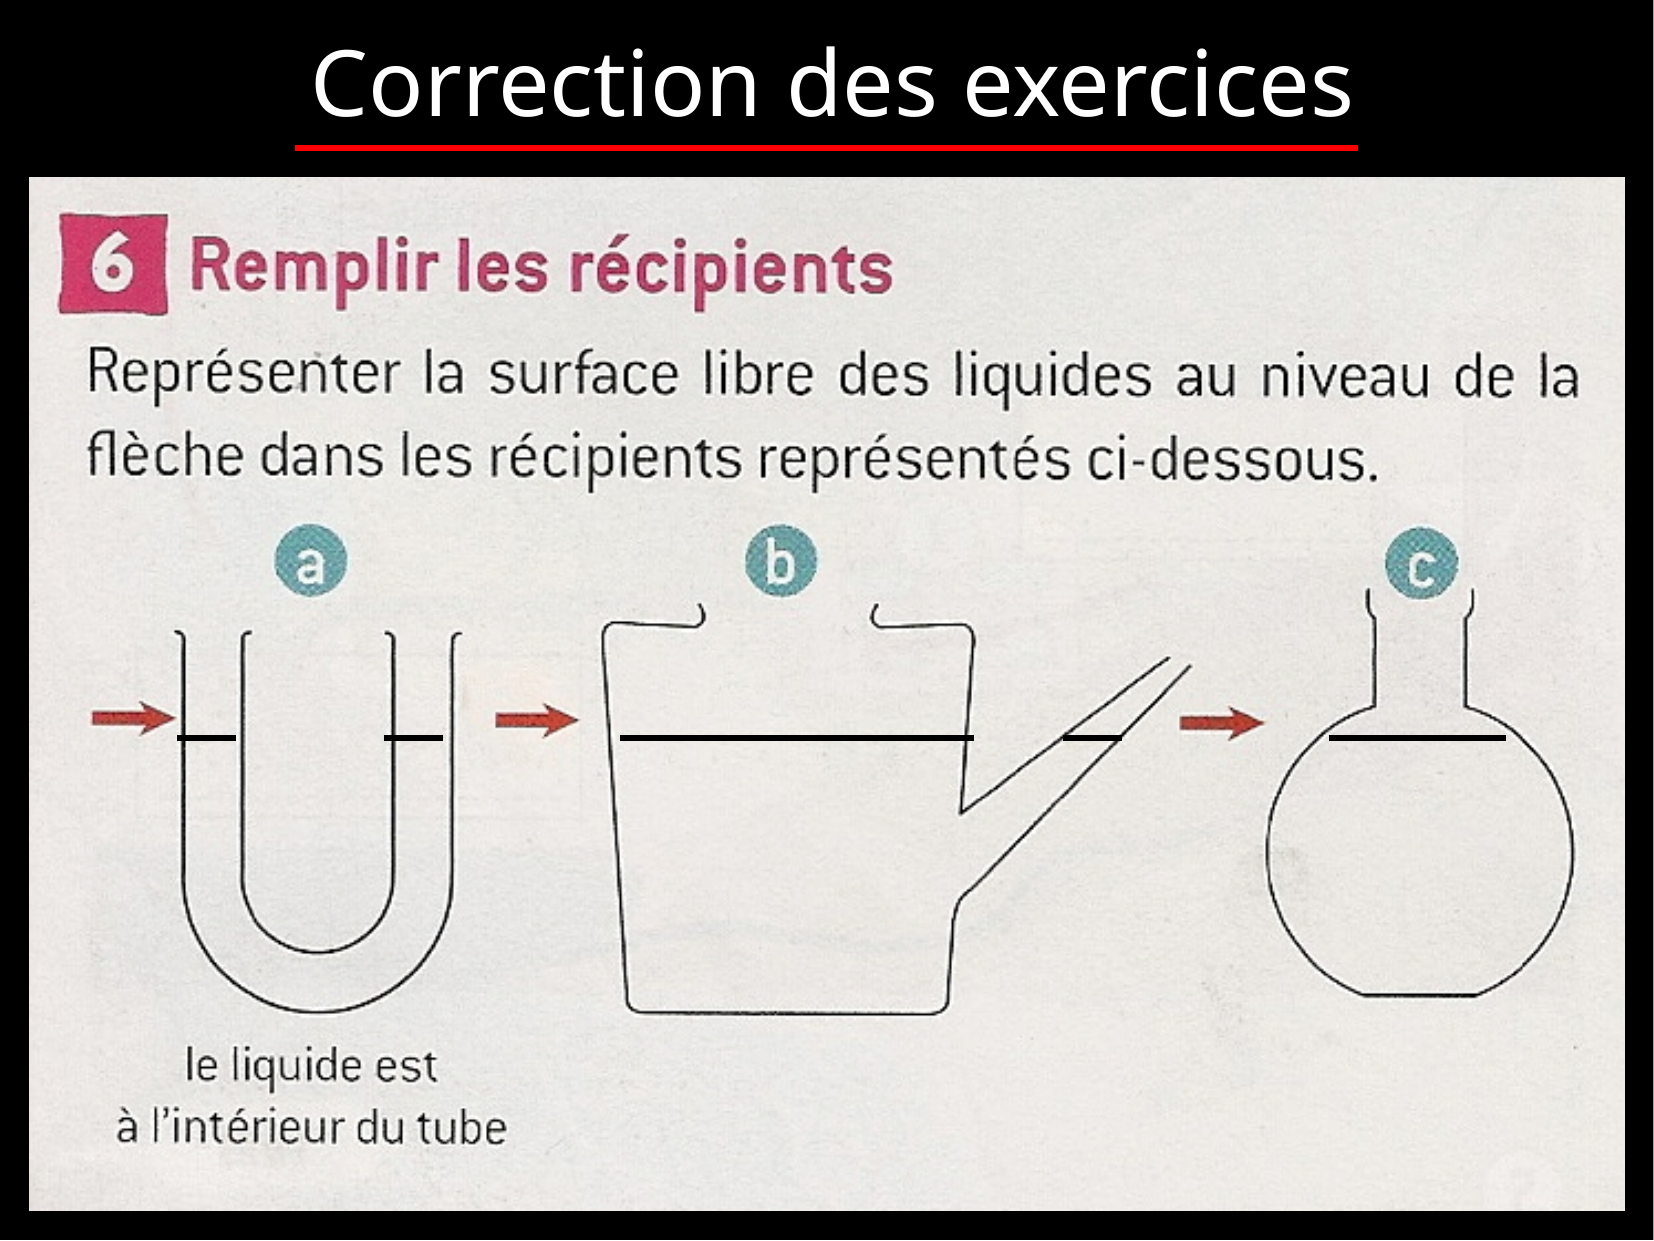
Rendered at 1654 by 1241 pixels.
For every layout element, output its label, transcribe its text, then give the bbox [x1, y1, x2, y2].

title Correction des exercices [88, 0, 1577, 177]
picture [29, 177, 1625, 1211]
